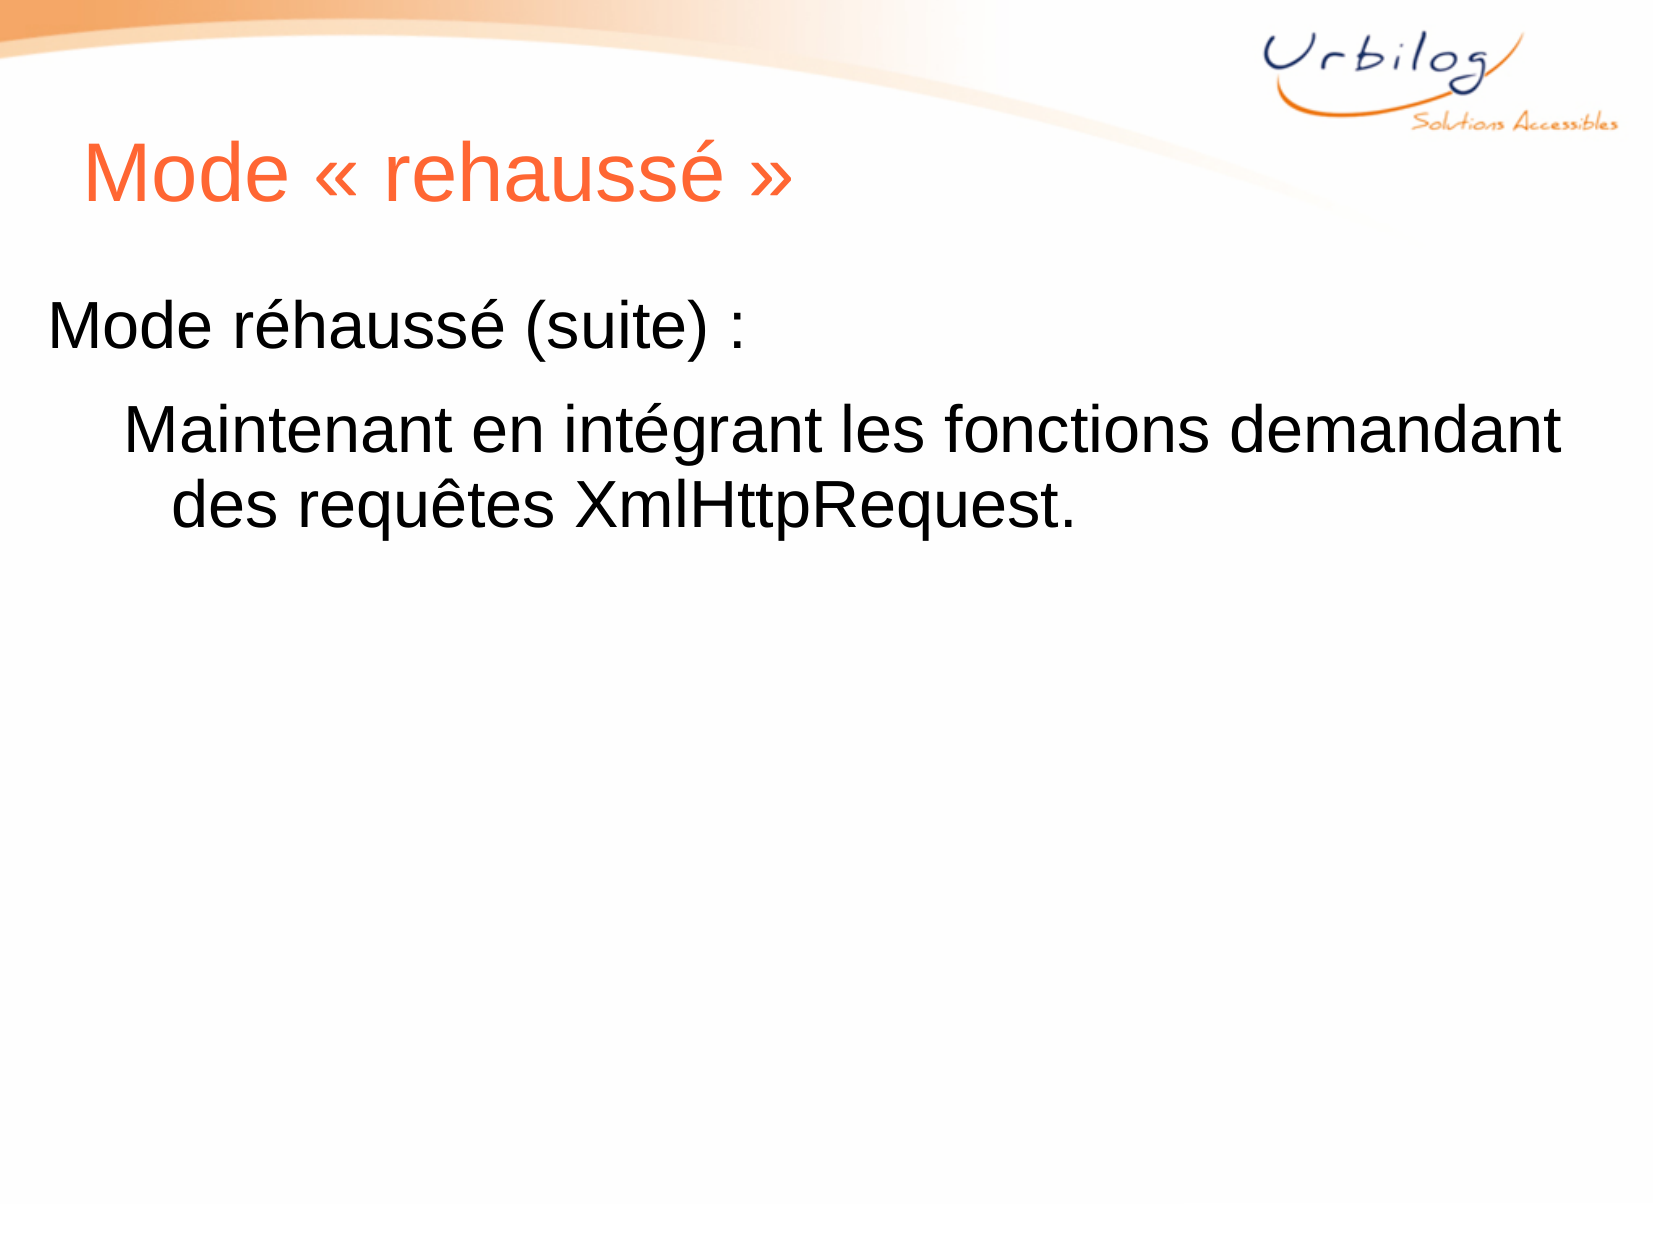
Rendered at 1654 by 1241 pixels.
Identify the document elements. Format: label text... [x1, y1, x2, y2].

list Mode réhaussé (suite) : Maintenant en intégrant les fonctions demandant des requêtes XmlHttpRequest. [29, 287, 1625, 1092]
title Mode « rehaussé » [82, 88, 1625, 257]
picture [0, 0, 1654, 1241]
